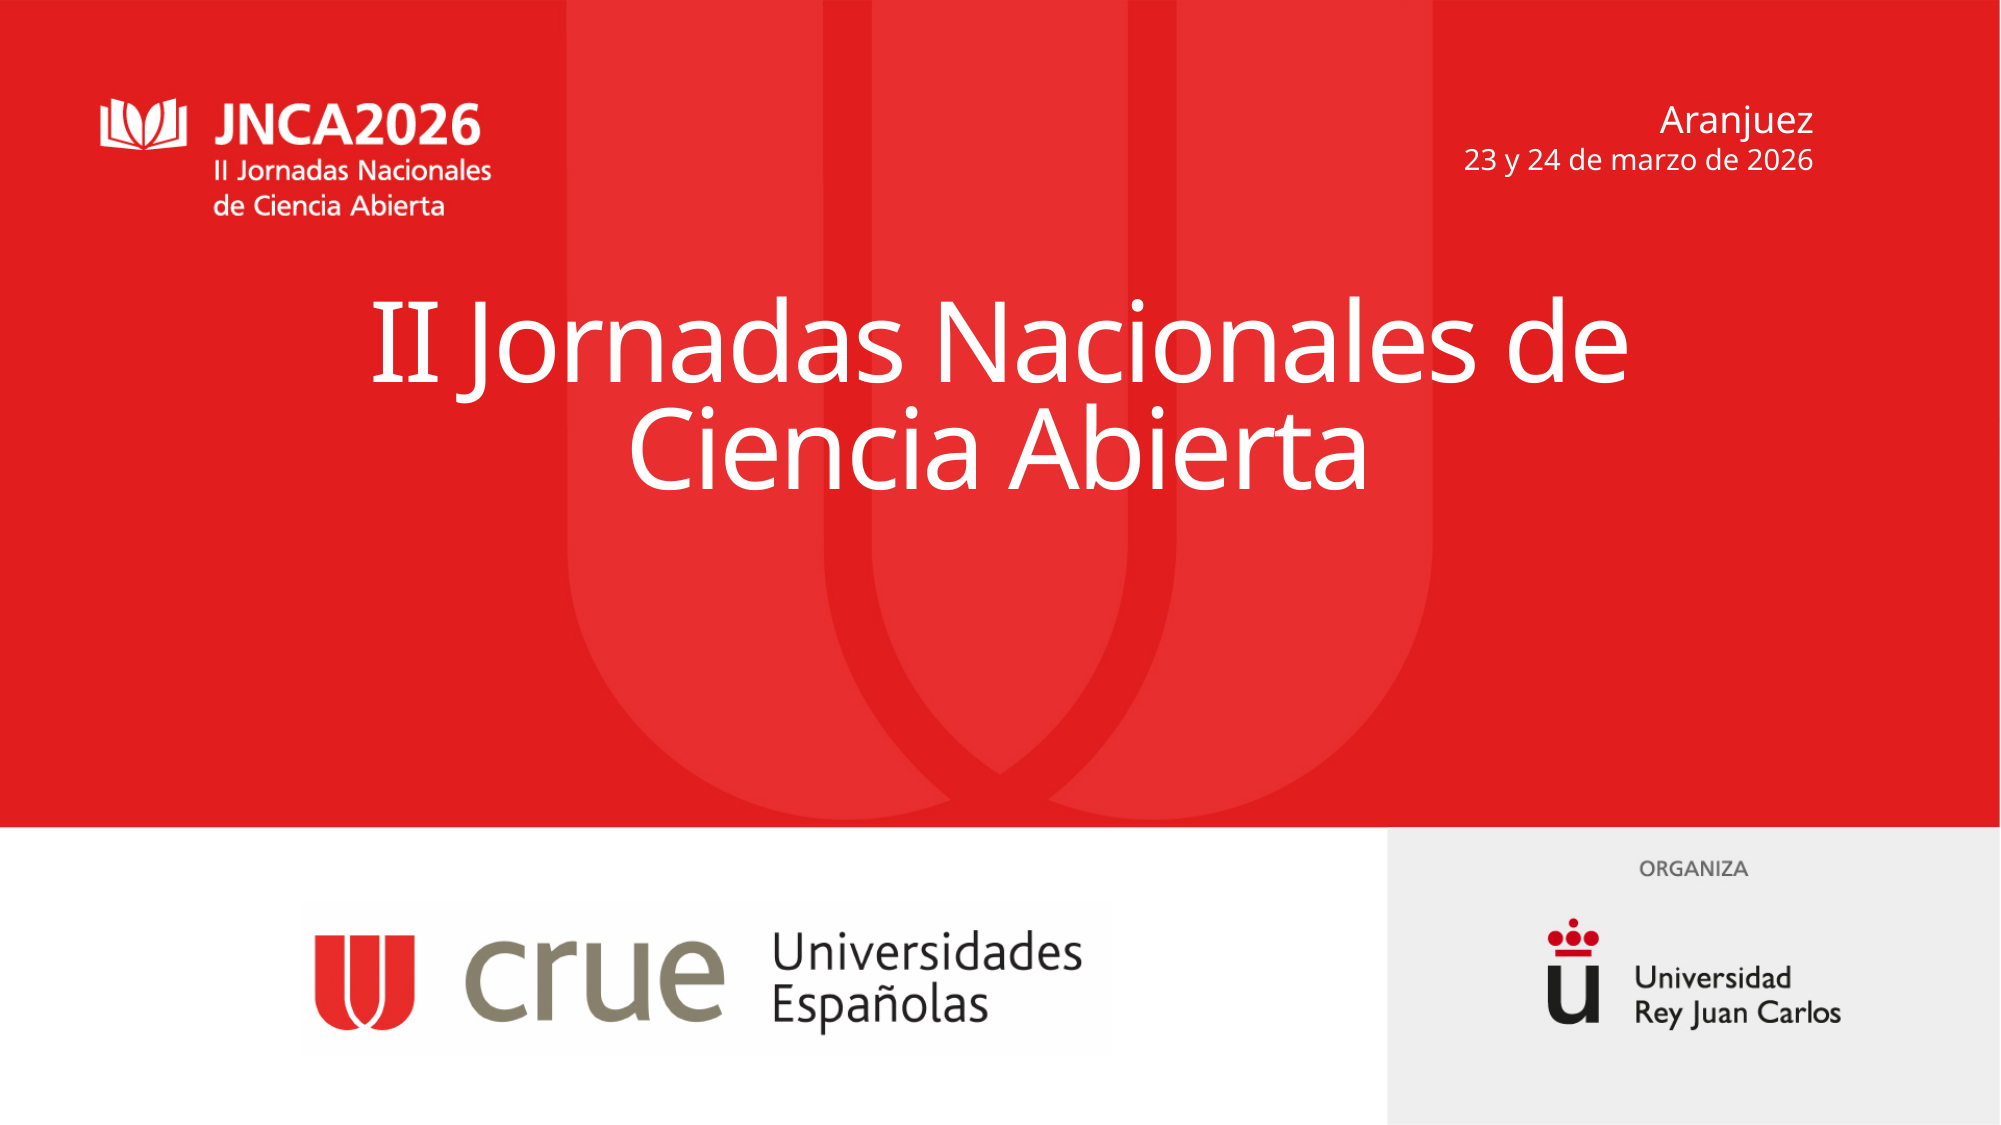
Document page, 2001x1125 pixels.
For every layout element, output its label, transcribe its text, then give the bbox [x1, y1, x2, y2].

title II Jornadas Nacionales de Ciencia Abierta [288, 224, 1712, 512]
